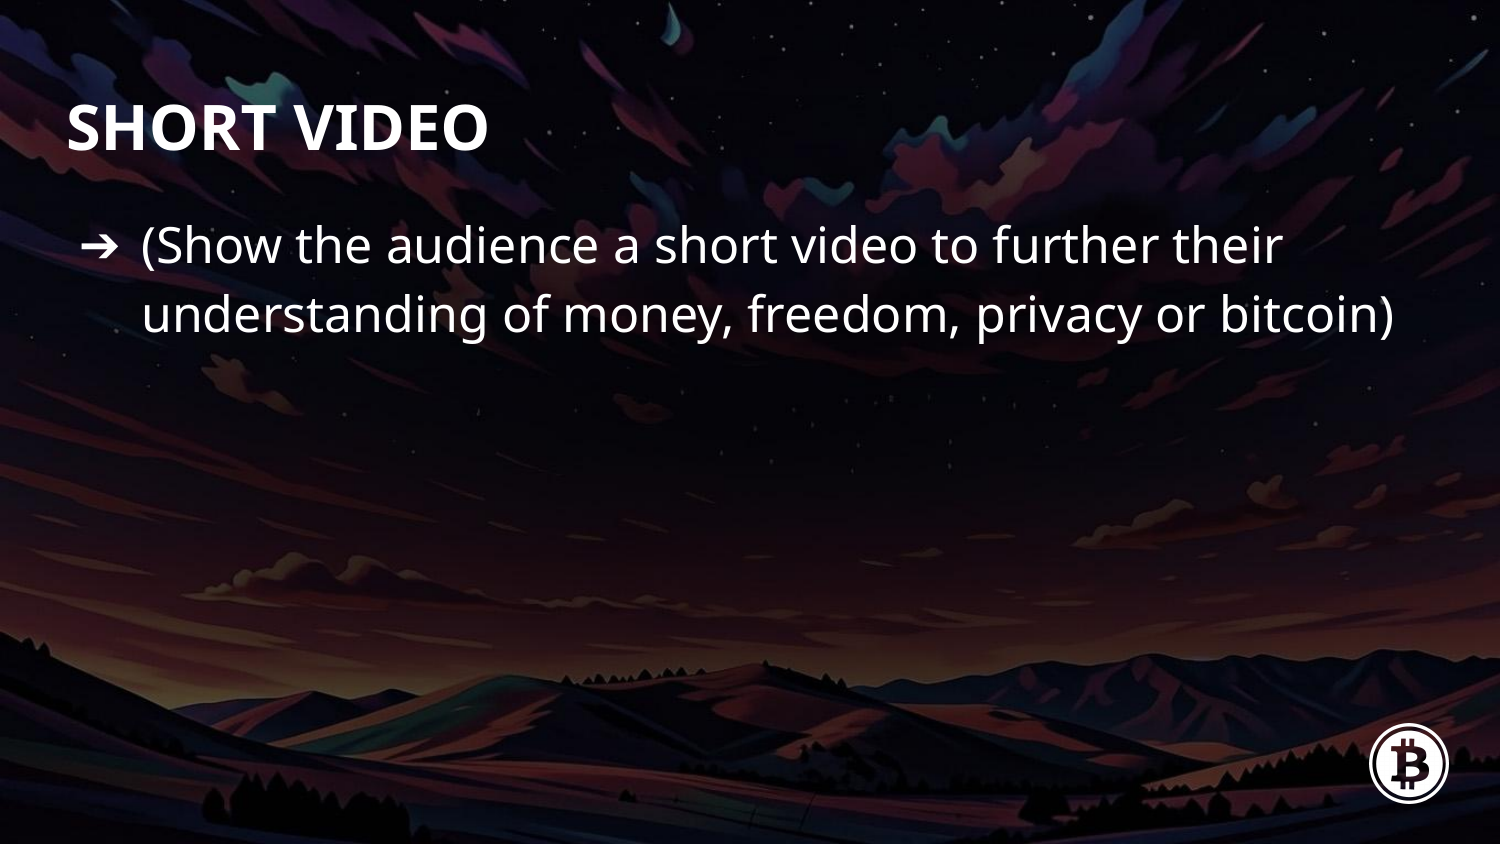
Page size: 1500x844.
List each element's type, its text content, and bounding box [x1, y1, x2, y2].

picture [0, 0, 1500, 844]
title SHORT VIDEO [51, 72, 1449, 167]
list (Show the audience a short video to further their understanding of money, freedom, privacy or bitcoin) [51, 189, 1449, 750]
